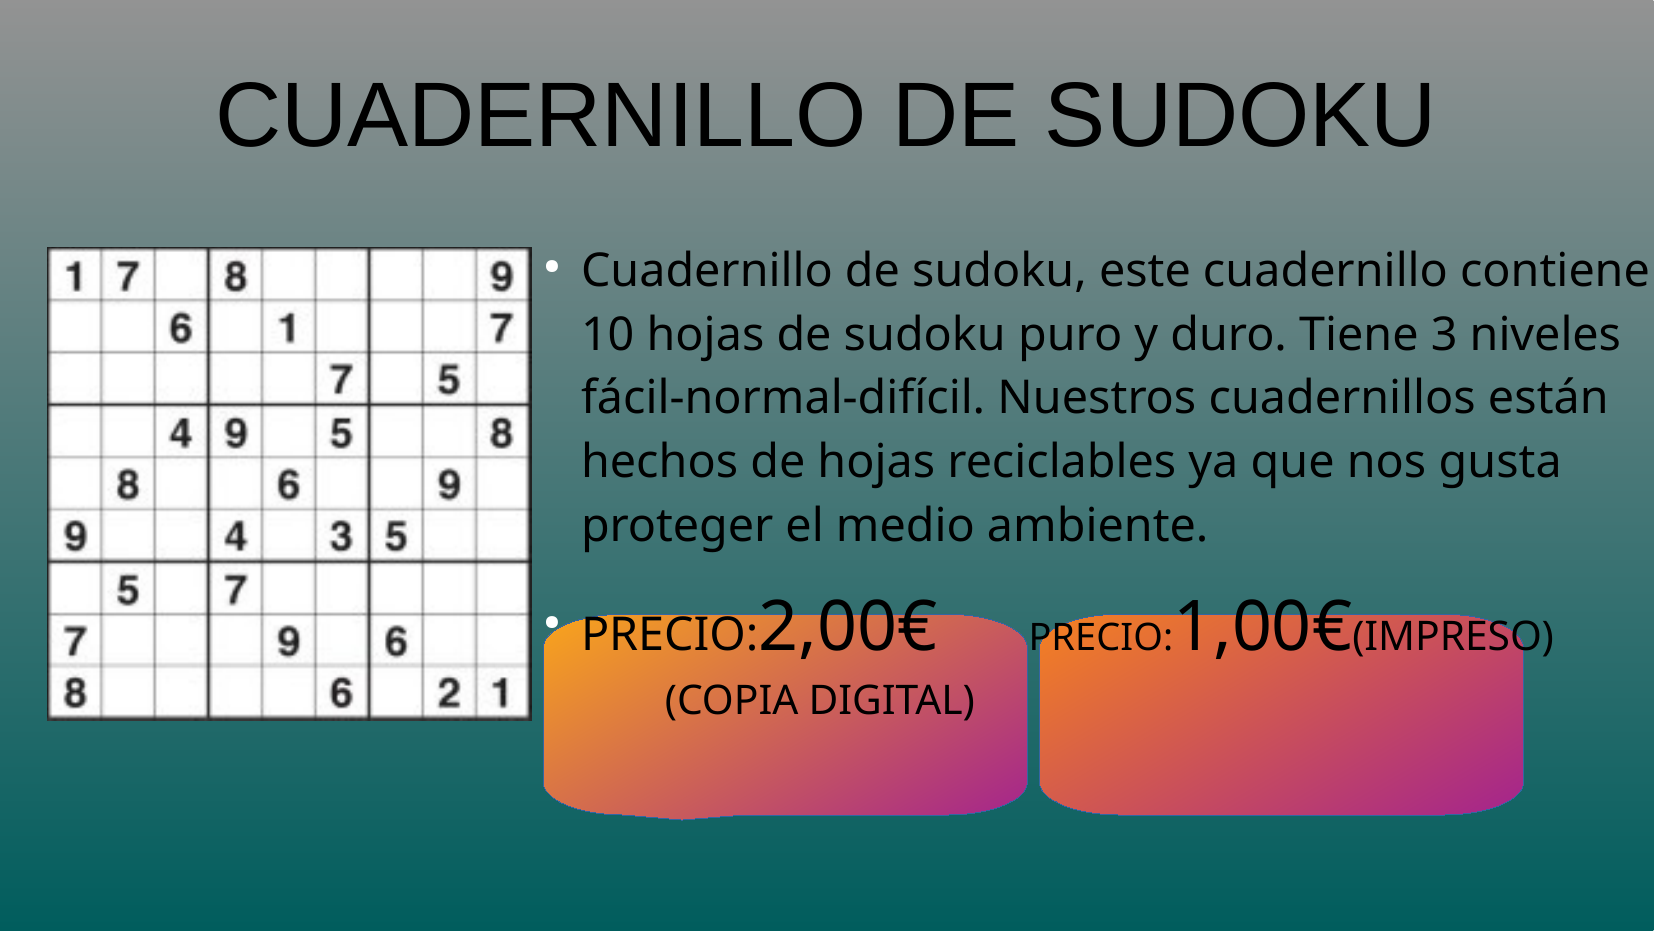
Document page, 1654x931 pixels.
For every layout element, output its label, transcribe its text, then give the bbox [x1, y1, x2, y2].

list Cuadernillo de sudoku, este cuadernillo contiene 10 hojas de sudoku puro y duro. Tiene 3 niveles fácil-normal-difícil. Nuestros cuadernillos están hechos de hojas reciclables ya que nos gusta proteger el medio ambiente. PRECIO:2,00€ PRECIO:1,00€(IMPRESO) (COPIA DIGITAL) [531, 236, 1654, 792]
title CUADERNILLO DE SUDOKU [82, 37, 1571, 193]
picture [47, 247, 532, 721]
text_box [1043, 792, 1520, 816]
text_box [547, 792, 1024, 821]
